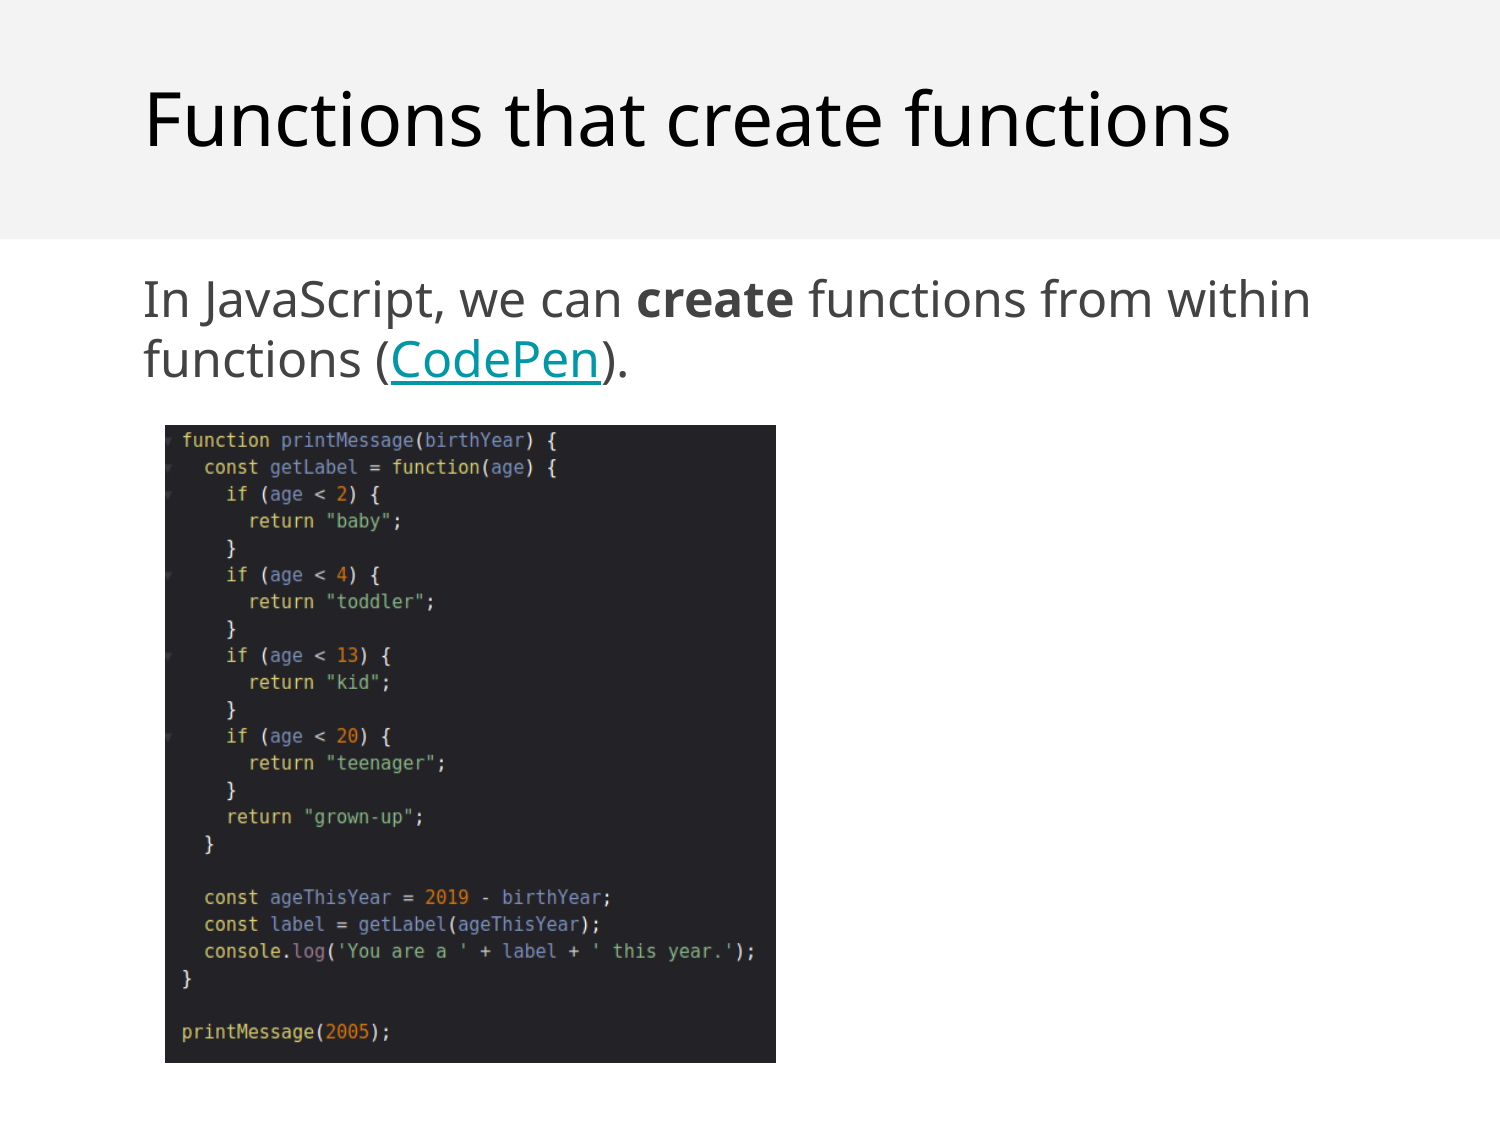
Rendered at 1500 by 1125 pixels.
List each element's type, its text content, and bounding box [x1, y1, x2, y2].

list In JavaScript, we can create functions from within functions (CodePen). [128, 267, 1372, 441]
picture [165, 425, 776, 1063]
title Functions that create functions [128, 56, 1372, 183]
